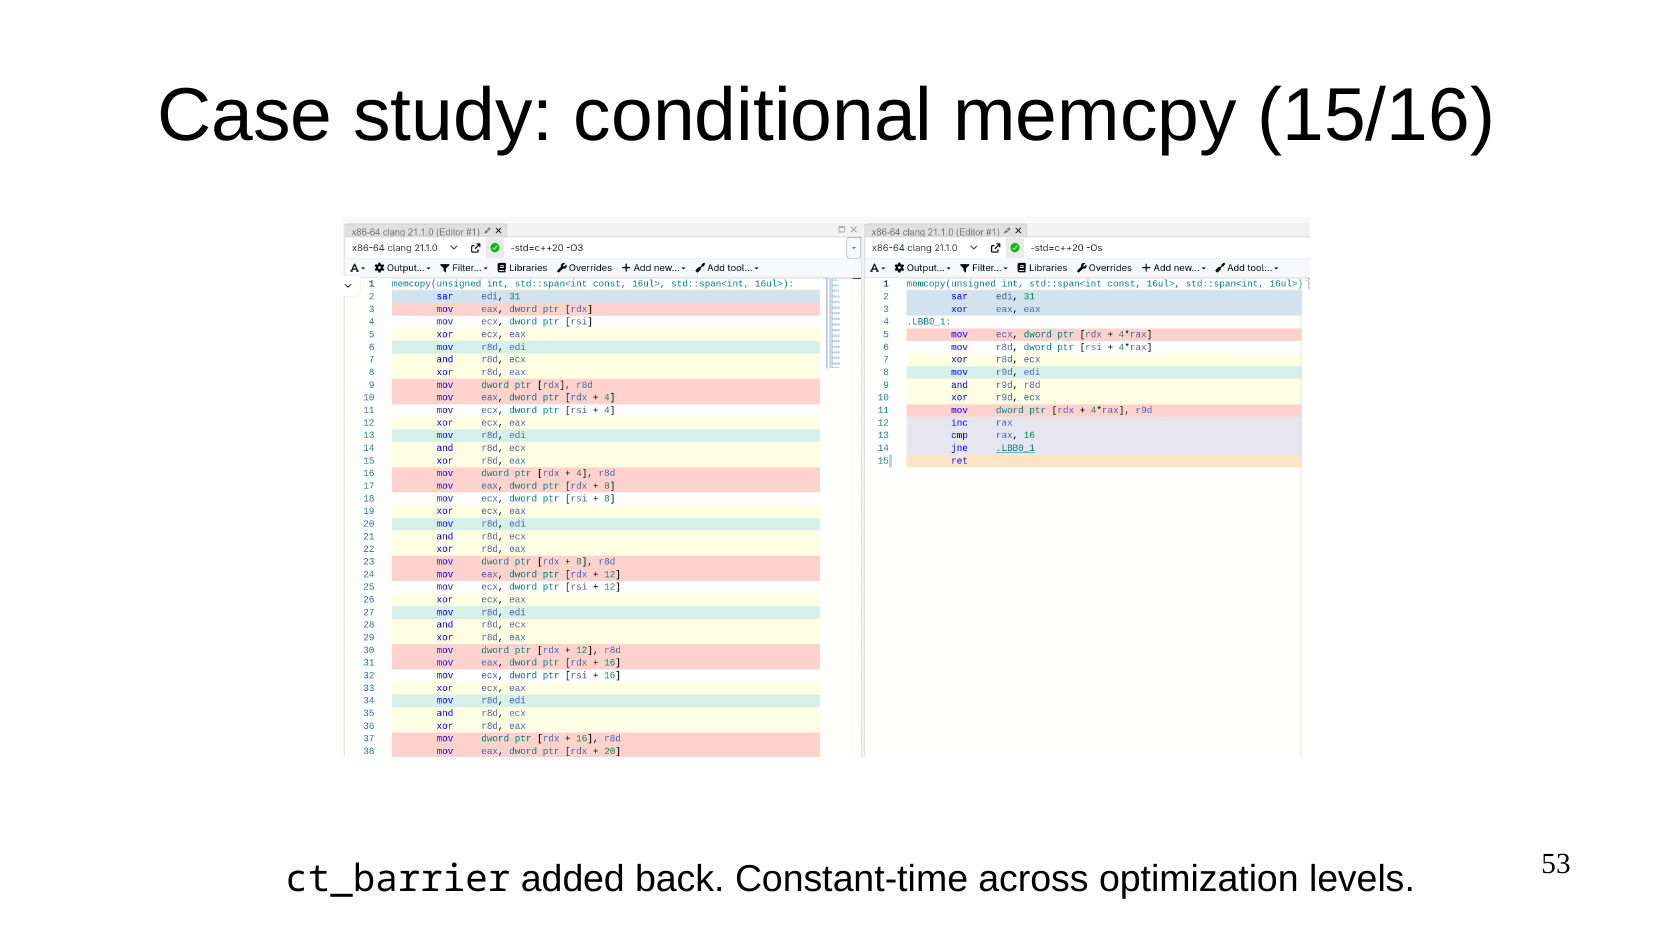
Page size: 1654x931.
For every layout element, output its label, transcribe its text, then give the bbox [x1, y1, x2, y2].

picture [343, 217, 1310, 758]
title Case study: conditional memcpy (15/16) [82, 37, 1571, 193]
text_box ct_barrier added back. Constant-time across optimization levels. [248, 844, 1453, 906]
